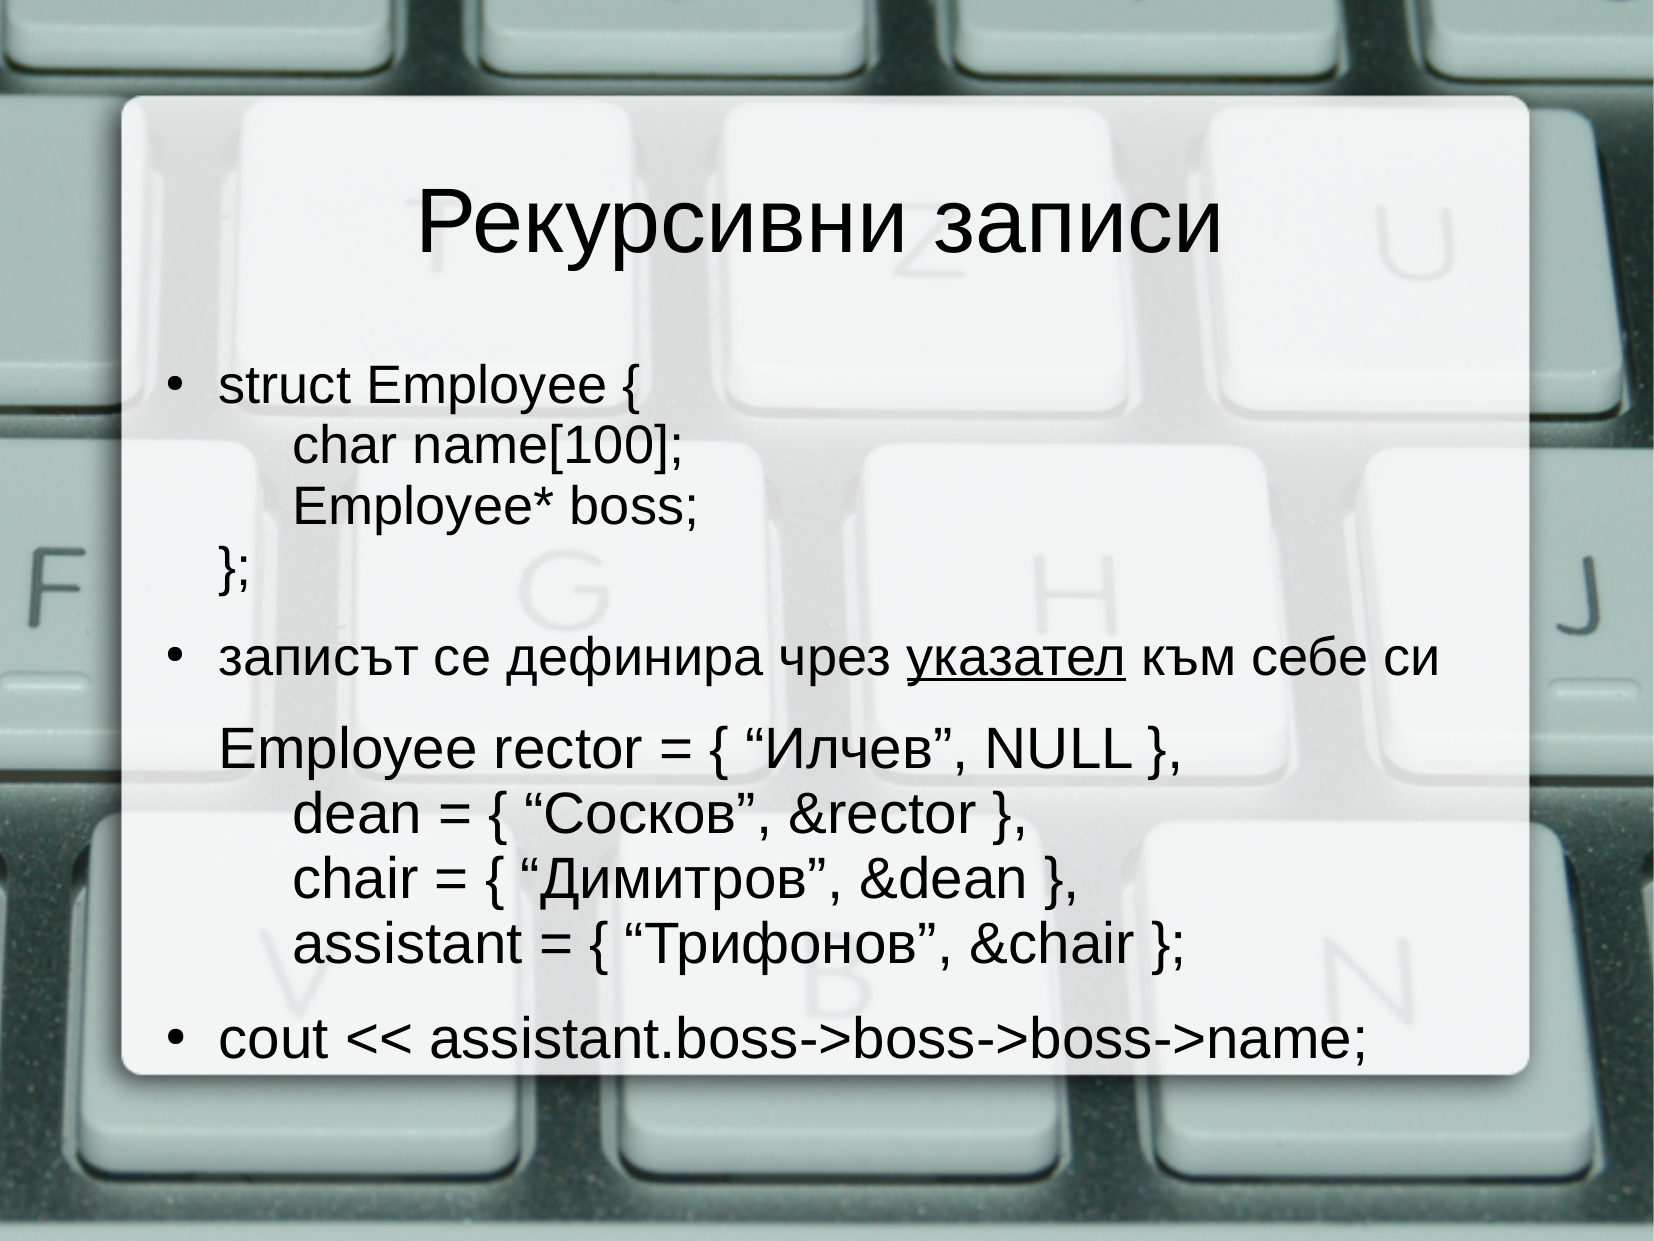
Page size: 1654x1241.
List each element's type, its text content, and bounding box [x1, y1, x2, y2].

picture [0, 0, 1654, 1241]
list struct Employee { char name[100]; Employee* boss; }; записът се дефинира чрез указател към себе си Employee rector = { “Илчев”, NULL }, dean = { “Сосков”, &rector }, chair = { “Димитров”, &dean }, assistant = { “Трифонов”, &chair }; cout << assistant.boss->boss->boss->name; [147, 354, 1506, 1166]
title Рекурсивни записи [135, 117, 1506, 325]
